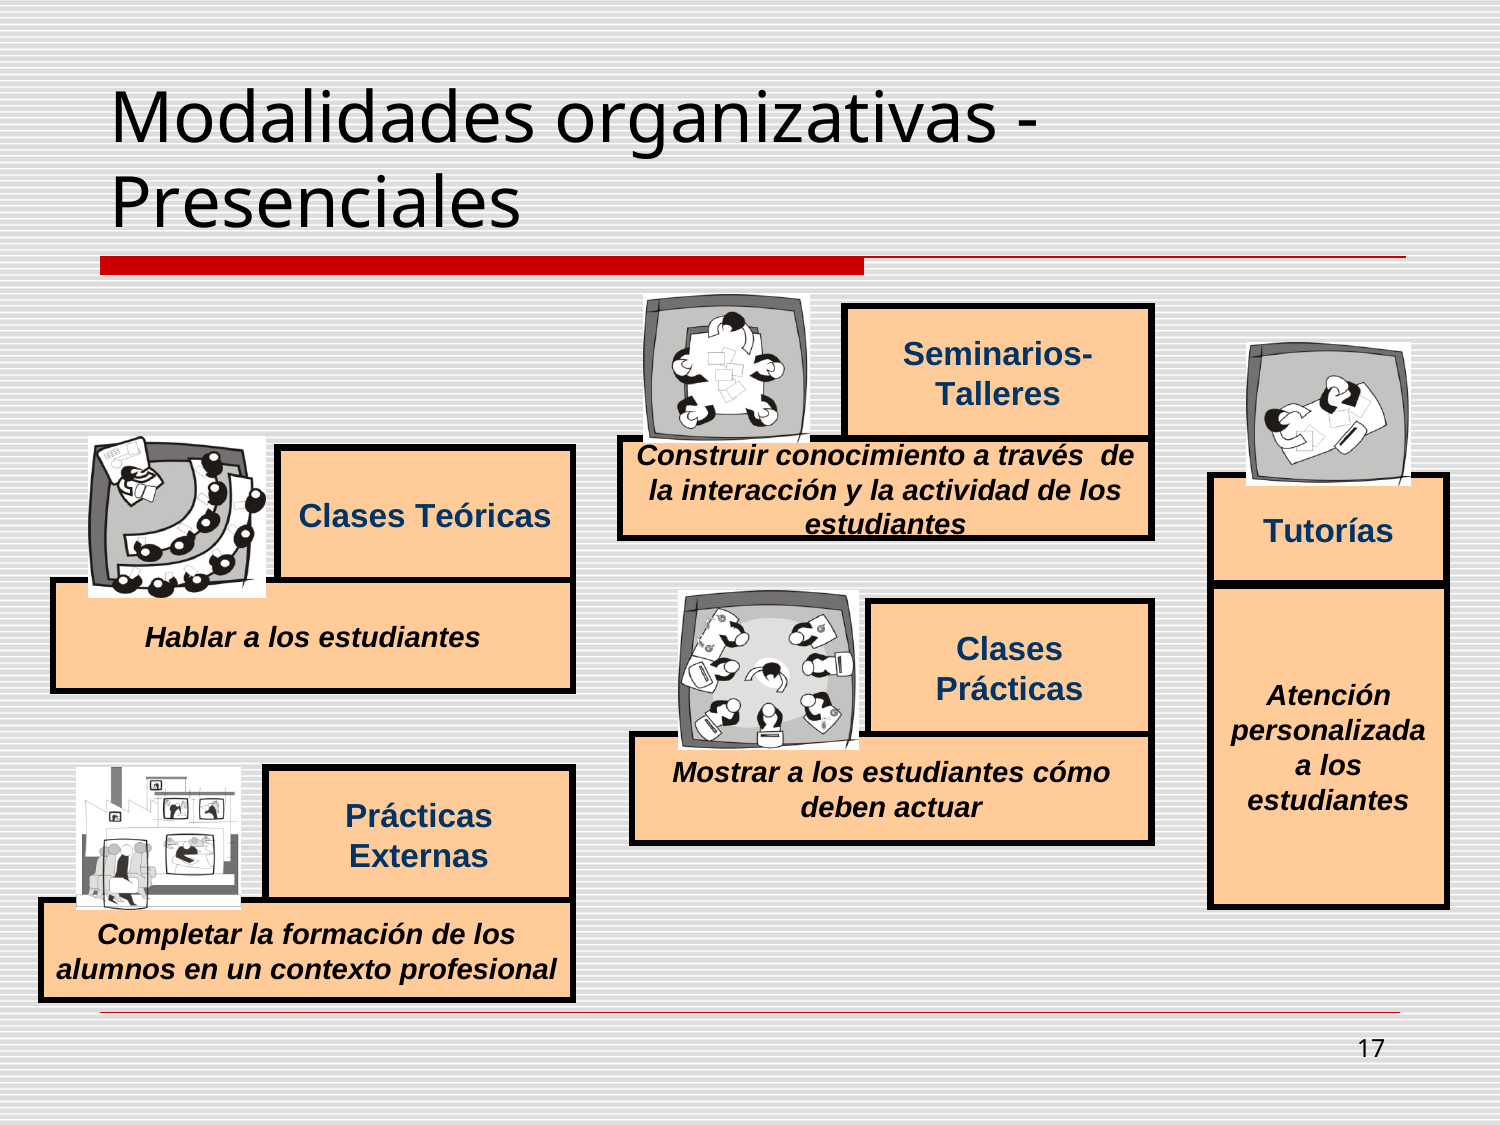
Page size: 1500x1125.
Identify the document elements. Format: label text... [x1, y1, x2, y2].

title Modalidades organizativas - Presenciales [94, 49, 1407, 250]
text_box Prácticas Externas [265, 767, 573, 901]
text_box <número> [1074, 1024, 1401, 1103]
text_box Completar la formación de los alumnos en un contexto profesional [41, 900, 573, 1000]
text_box Tutorías [1210, 474, 1447, 584]
text_box Mostrar a los estudiantes cómo deben actuar [631, 733, 1152, 843]
text_box Clases Prácticas [867, 601, 1152, 734]
text_box Hablar a los estudiantes [53, 580, 573, 691]
text_box Construir conocimiento a través de la interacción y la actividad de los estudiantes [620, 438, 1152, 539]
picture [0, 0, 1500, 1125]
text_box Seminarios-Talleres [844, 305, 1152, 439]
text_box Atención personalizada a los estudiantes [1210, 585, 1447, 907]
text_box Clases Teóricas [277, 447, 573, 581]
